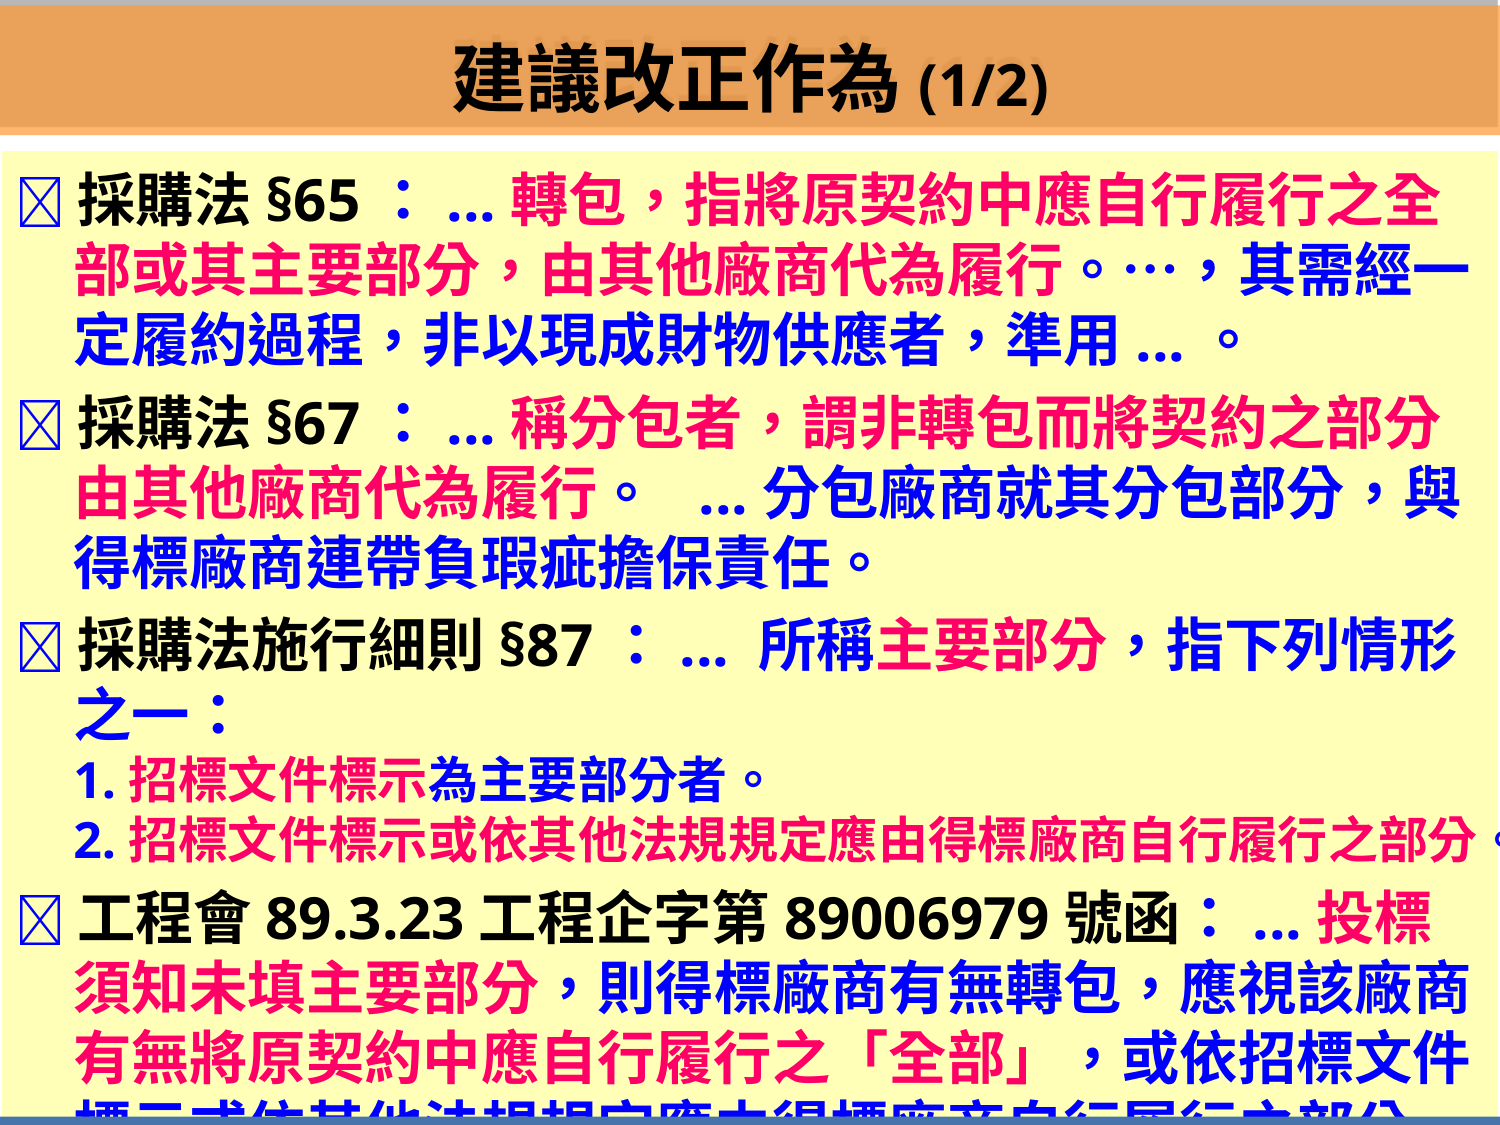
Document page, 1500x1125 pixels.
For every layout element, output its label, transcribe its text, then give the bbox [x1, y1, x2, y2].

text_box 建議改正作為(1/2) [0, 5, 1500, 136]
text_box 採購法§65：...轉包，指將原契約中應自行履行之全部或其主要部分，由其他廠商代為履行。…，其需經一定履約過程，非以現成財物供應者，準用...。 採購法§67：...稱分包者，謂非轉包而將契約之部分由其他廠商代為履行。 ...分包廠商就其分包部分，與得標廠商連帶負瑕疵擔保責任。 採購法施行細則§87：... 所稱主要部分，指下列情形之一： 1.招標文件標示為主要部分者。 2.招標文件標示或依其他法規規定應由得標廠商自行履行之部分。 工程會89.3.23工程企字第89006979號函：...投標須知未填主要部分，則得標廠商有無轉包，應視該廠商有無將原契約中應自行履行之「全部」，或依招標文件標示或依其他法規規定應由得標廠商自行履行之部分，由其他廠商代為履行而定。(99.11.30修) [0, 148, 1500, 1116]
text_box [0, 1116, 1500, 1125]
